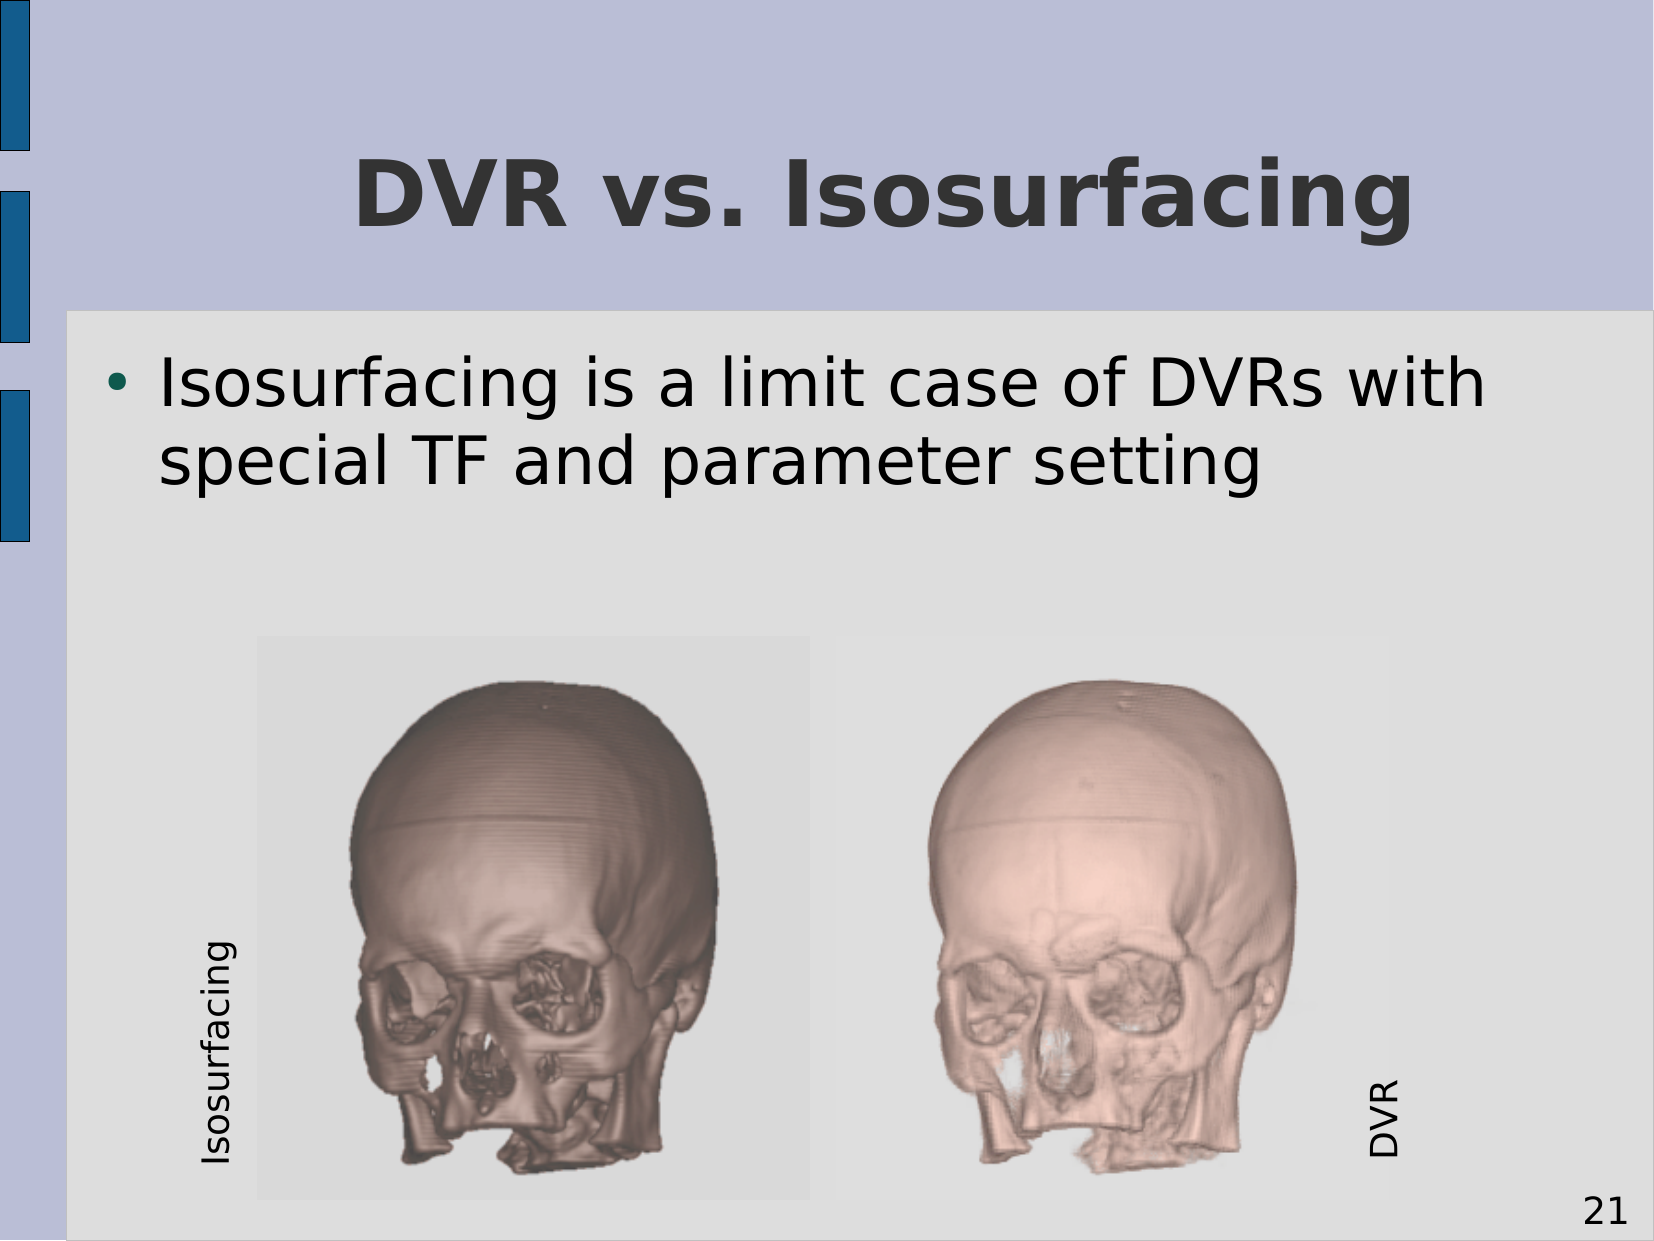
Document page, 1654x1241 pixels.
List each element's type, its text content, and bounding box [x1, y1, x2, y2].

picture [836, 636, 1389, 1200]
text_box DVR [1355, 1064, 1414, 1176]
picture [257, 636, 810, 1200]
title DVR vs. Isosurfacing [298, 91, 1472, 299]
list Isosurfacing is a limit case of DVRs with special TF and parameter setting [87, 344, 1639, 1191]
text_box Isosurfacing [186, 924, 246, 1182]
